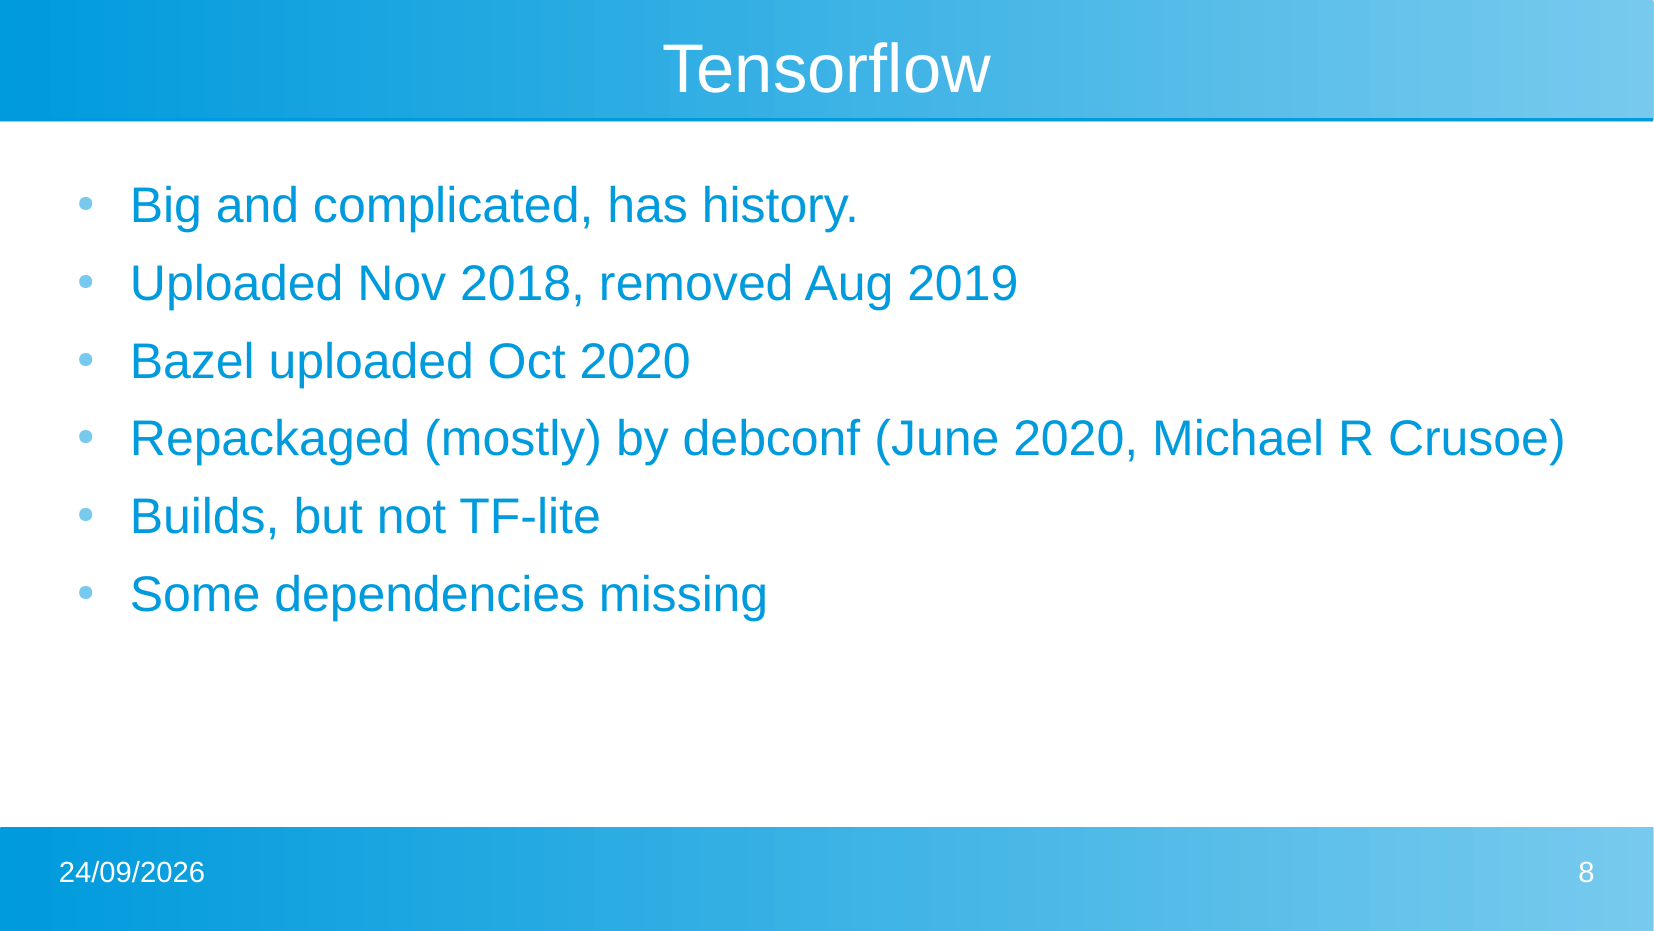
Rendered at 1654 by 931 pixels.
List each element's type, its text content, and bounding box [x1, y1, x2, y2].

list Big and complicated, has history. Uploaded Nov 2018, removed Aug 2019 Bazel uploaded Oct 2020 Repackaged (mostly) by debconf (June 2020, Michael R Crusoe) Builds, but not TF-lite Some dependencies missing [59, 177, 1595, 768]
title Tensorflow [59, 29, 1595, 108]
